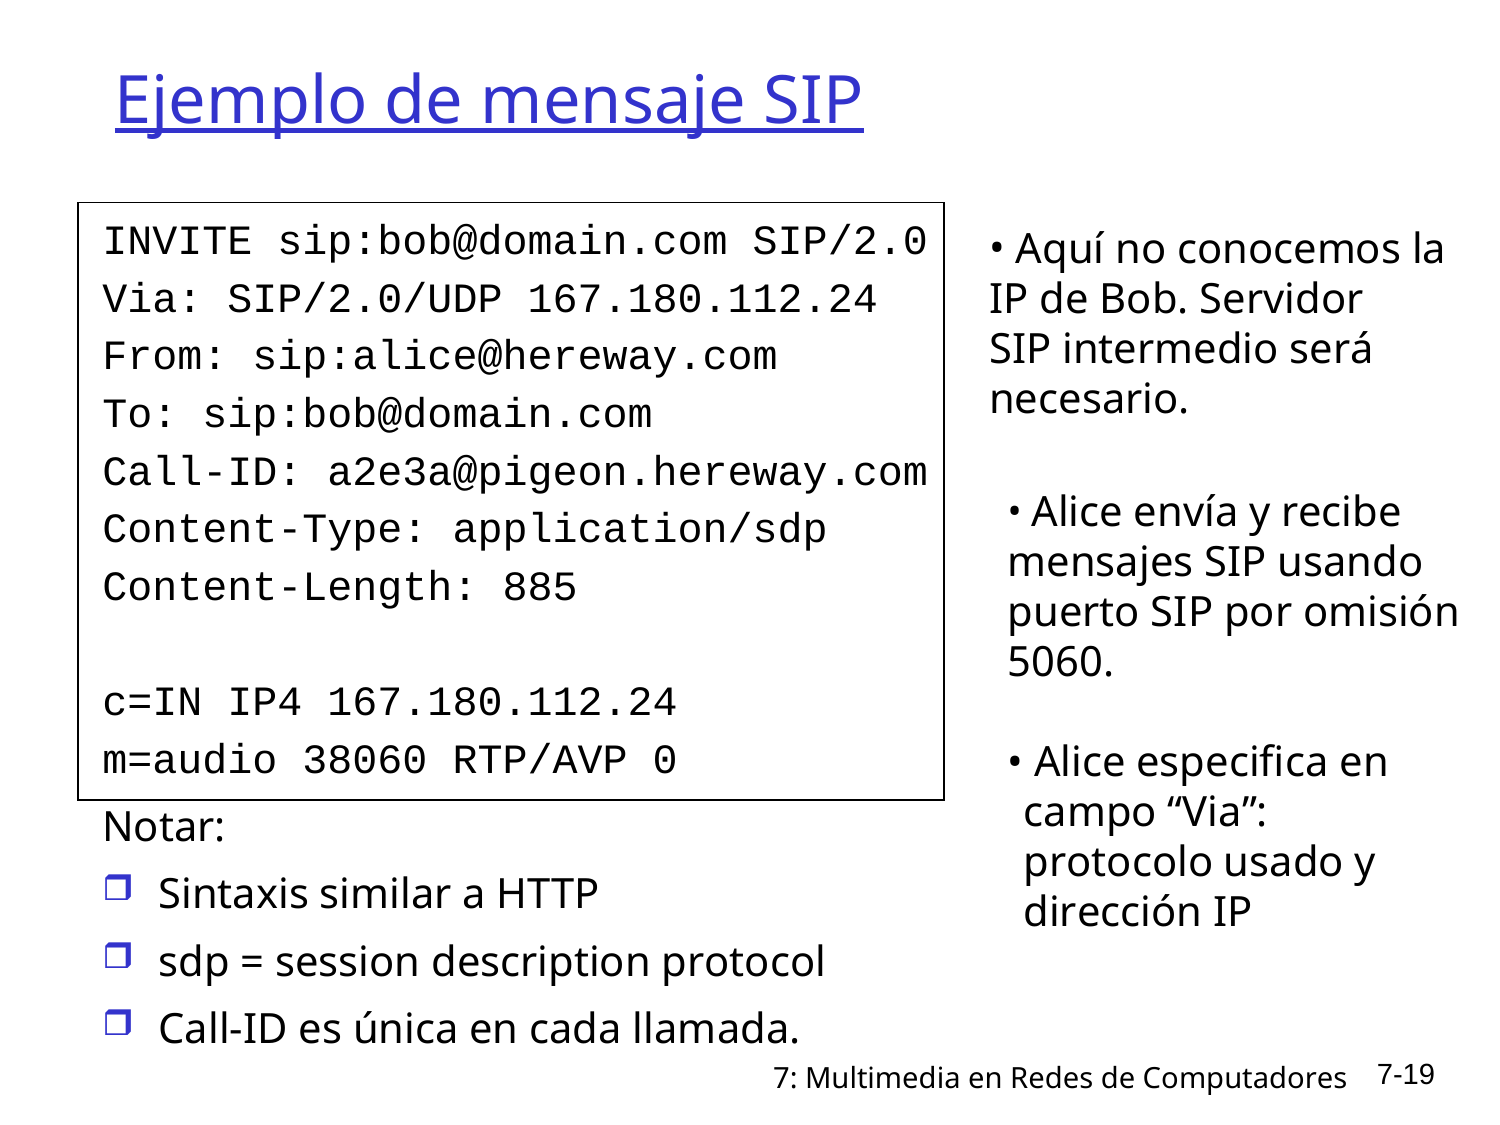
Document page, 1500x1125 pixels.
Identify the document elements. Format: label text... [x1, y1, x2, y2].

text_box Alice envía y recibe mensajes SIP usando puerto SIP por omisión 5060. Alice especifica en campo “Via”: protocolo usado y dirección IP [993, 477, 1475, 943]
title Ejemplo de mensaje SIP [99, 32, 1375, 163]
list INVITE sip:bob@domain.com SIP/2.0 Via: SIP/2.0/UDP 167.180.112.24 From: sip:alice@hereway.com To: sip:bob@domain.com Call-ID: a2e3a@pigeon.hereway.com Content-Type: application/sdp Content-Length: 885 c=IN IP4 167.180.112.24 m=audio 38060 RTP/AVP 0 Notar: Sintaxis similar a HTTP sdp = session description protocol Call-ID es única en cada llamada. [87, 212, 974, 1030]
text_box [78, 202, 944, 801]
text_box Aquí no conocemos la IP de Bob. Servidor SIP intermedio será necesario. [974, 213, 1462, 430]
